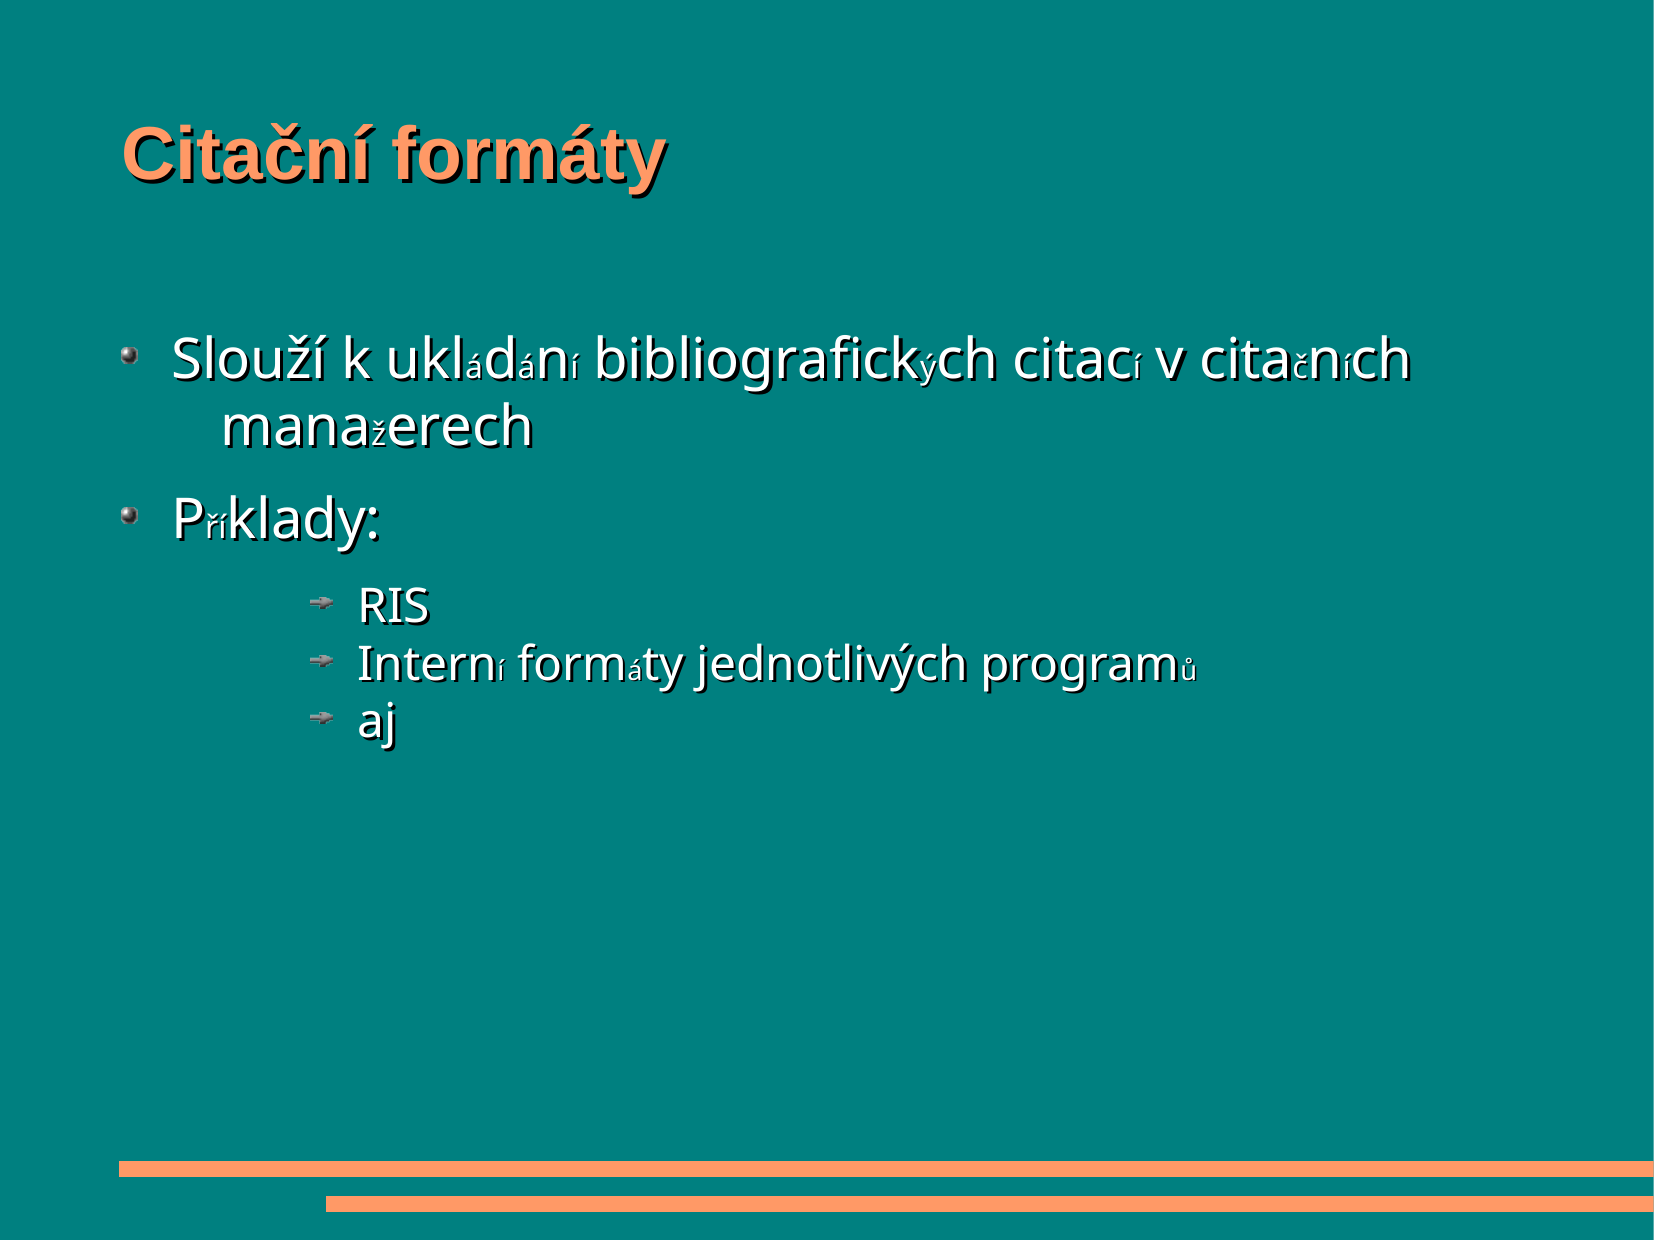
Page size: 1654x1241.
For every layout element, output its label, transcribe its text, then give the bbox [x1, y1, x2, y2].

title Citační formáty [121, 46, 1534, 254]
list Slouží k ukládání bibliografických citací v citačních manažerech Příklady: RIS Interní formáty jednotlivých programů aj [121, 322, 1561, 1132]
